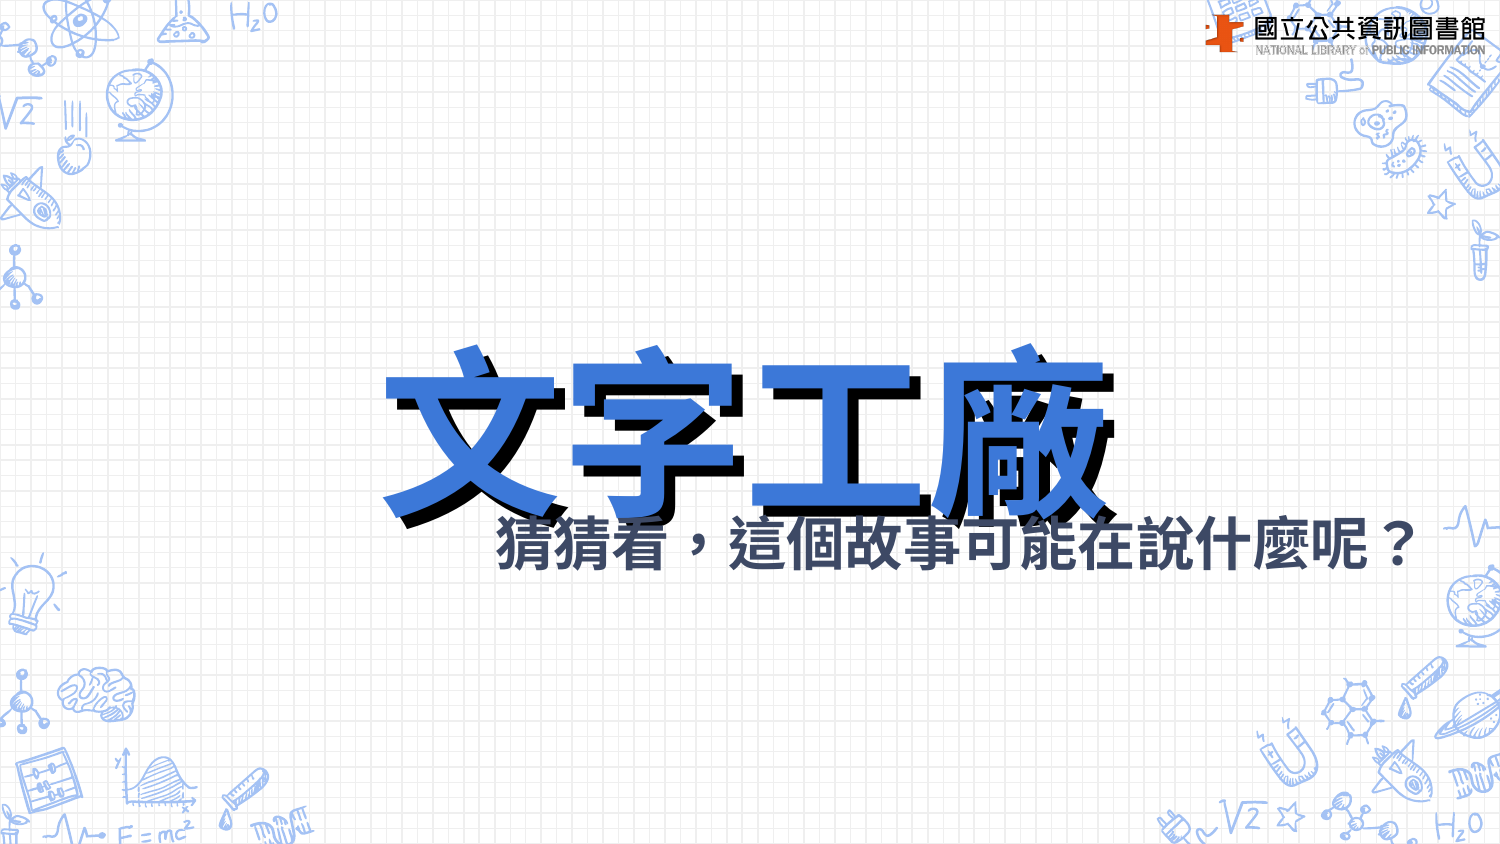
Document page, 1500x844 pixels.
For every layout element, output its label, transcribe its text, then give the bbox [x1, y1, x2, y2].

text_box 猜猜看，這個故事可能在說什麼呢？ [480, 492, 1451, 844]
title 文字工廠 [363, 304, 1363, 495]
